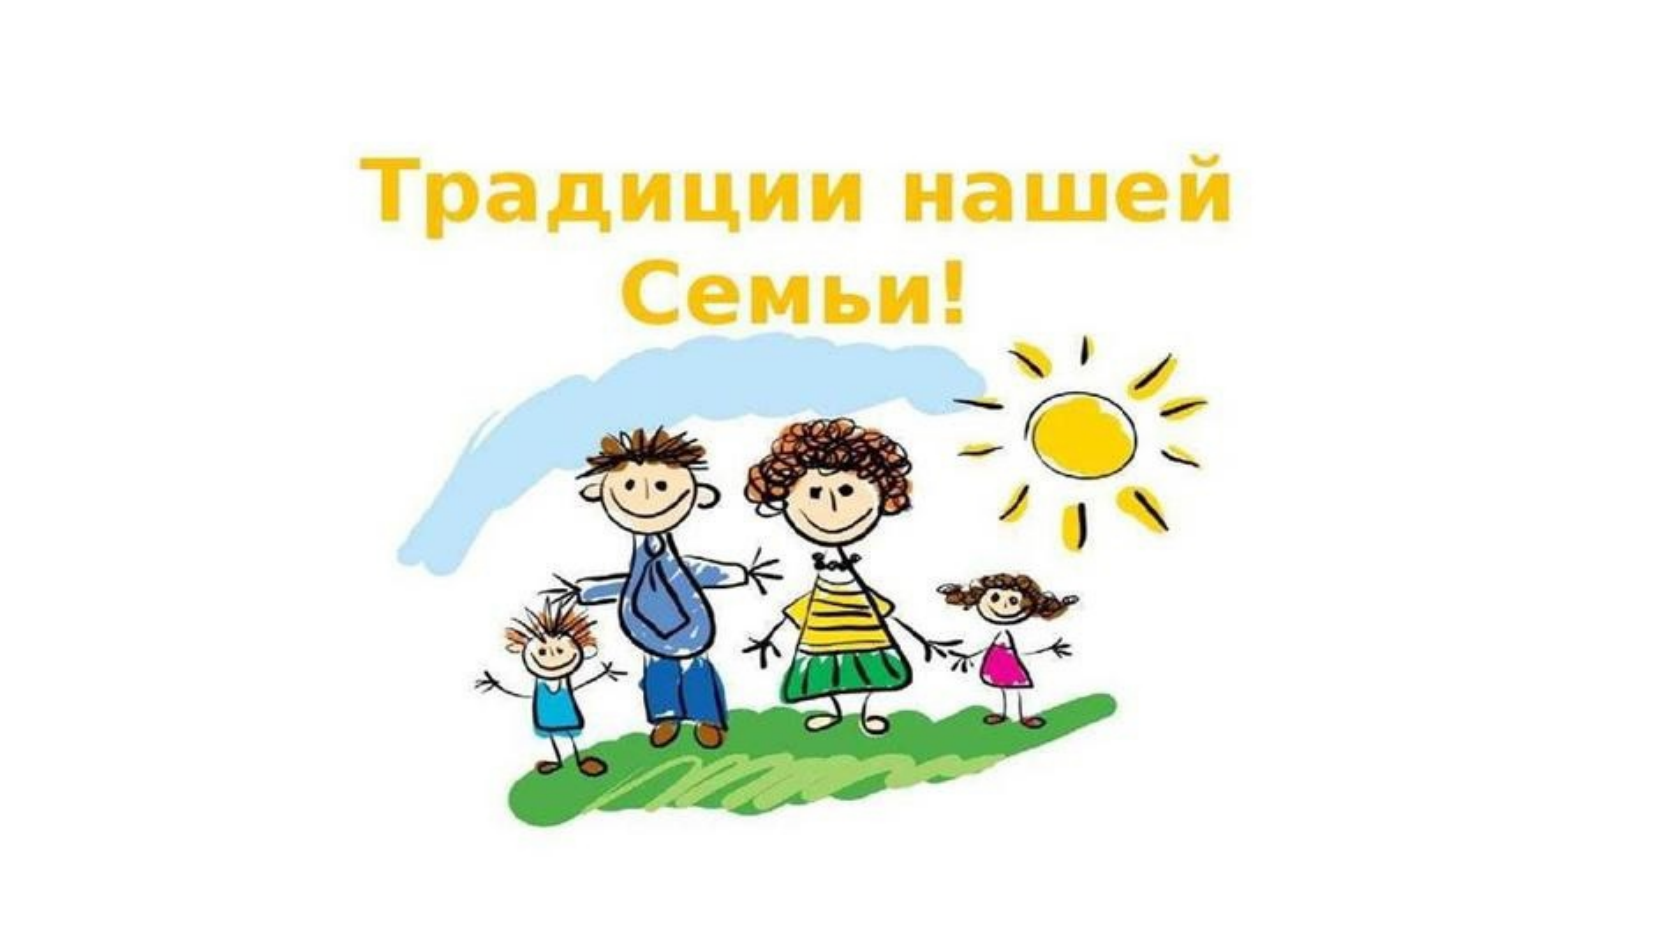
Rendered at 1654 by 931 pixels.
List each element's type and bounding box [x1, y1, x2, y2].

picture [265, 88, 1329, 857]
